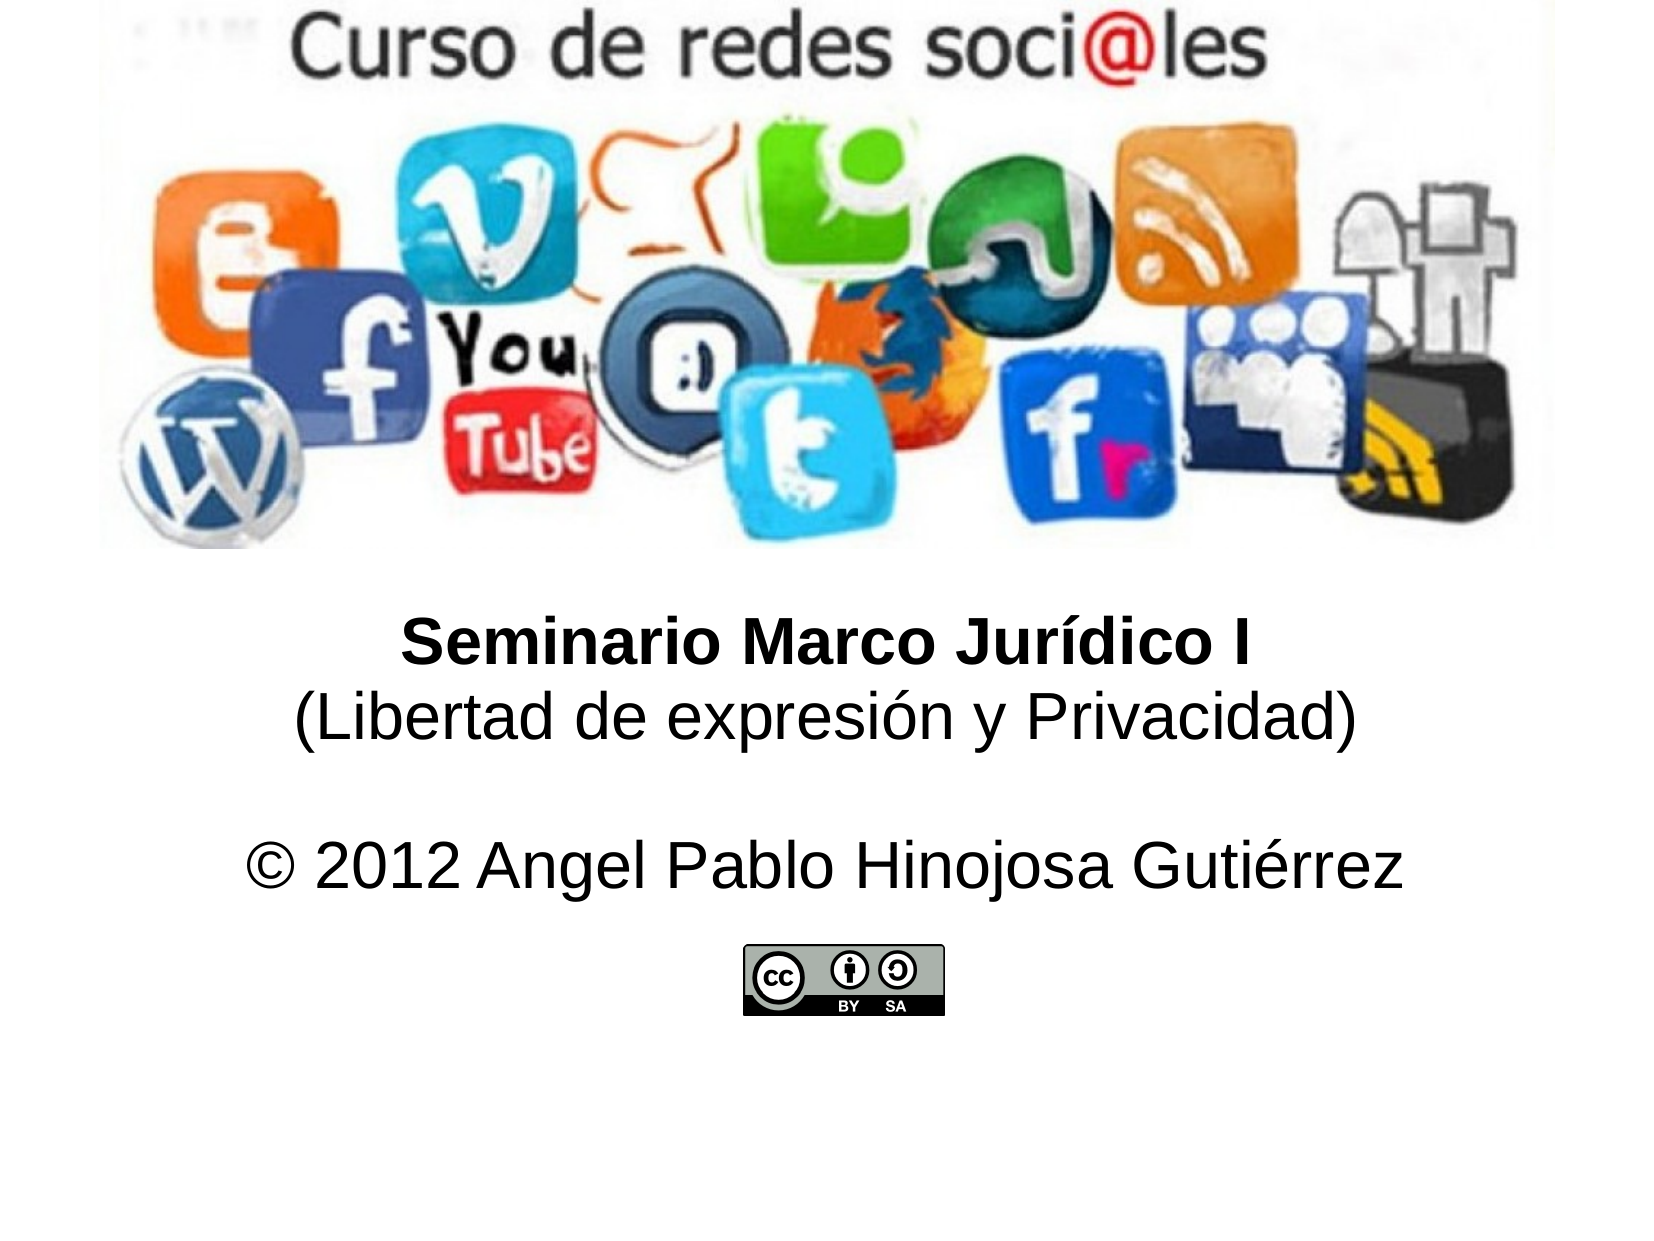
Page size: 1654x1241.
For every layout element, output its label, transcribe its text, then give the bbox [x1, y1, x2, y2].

picture [99, 0, 1555, 49]
picture [743, 944, 945, 1016]
subtitle Seminario Marco Jurídico I (Libertad de expresión y Privacidad) © 2012 Angel Pablo Hinojosa Gutiérrez [82, 49, 1571, 1010]
